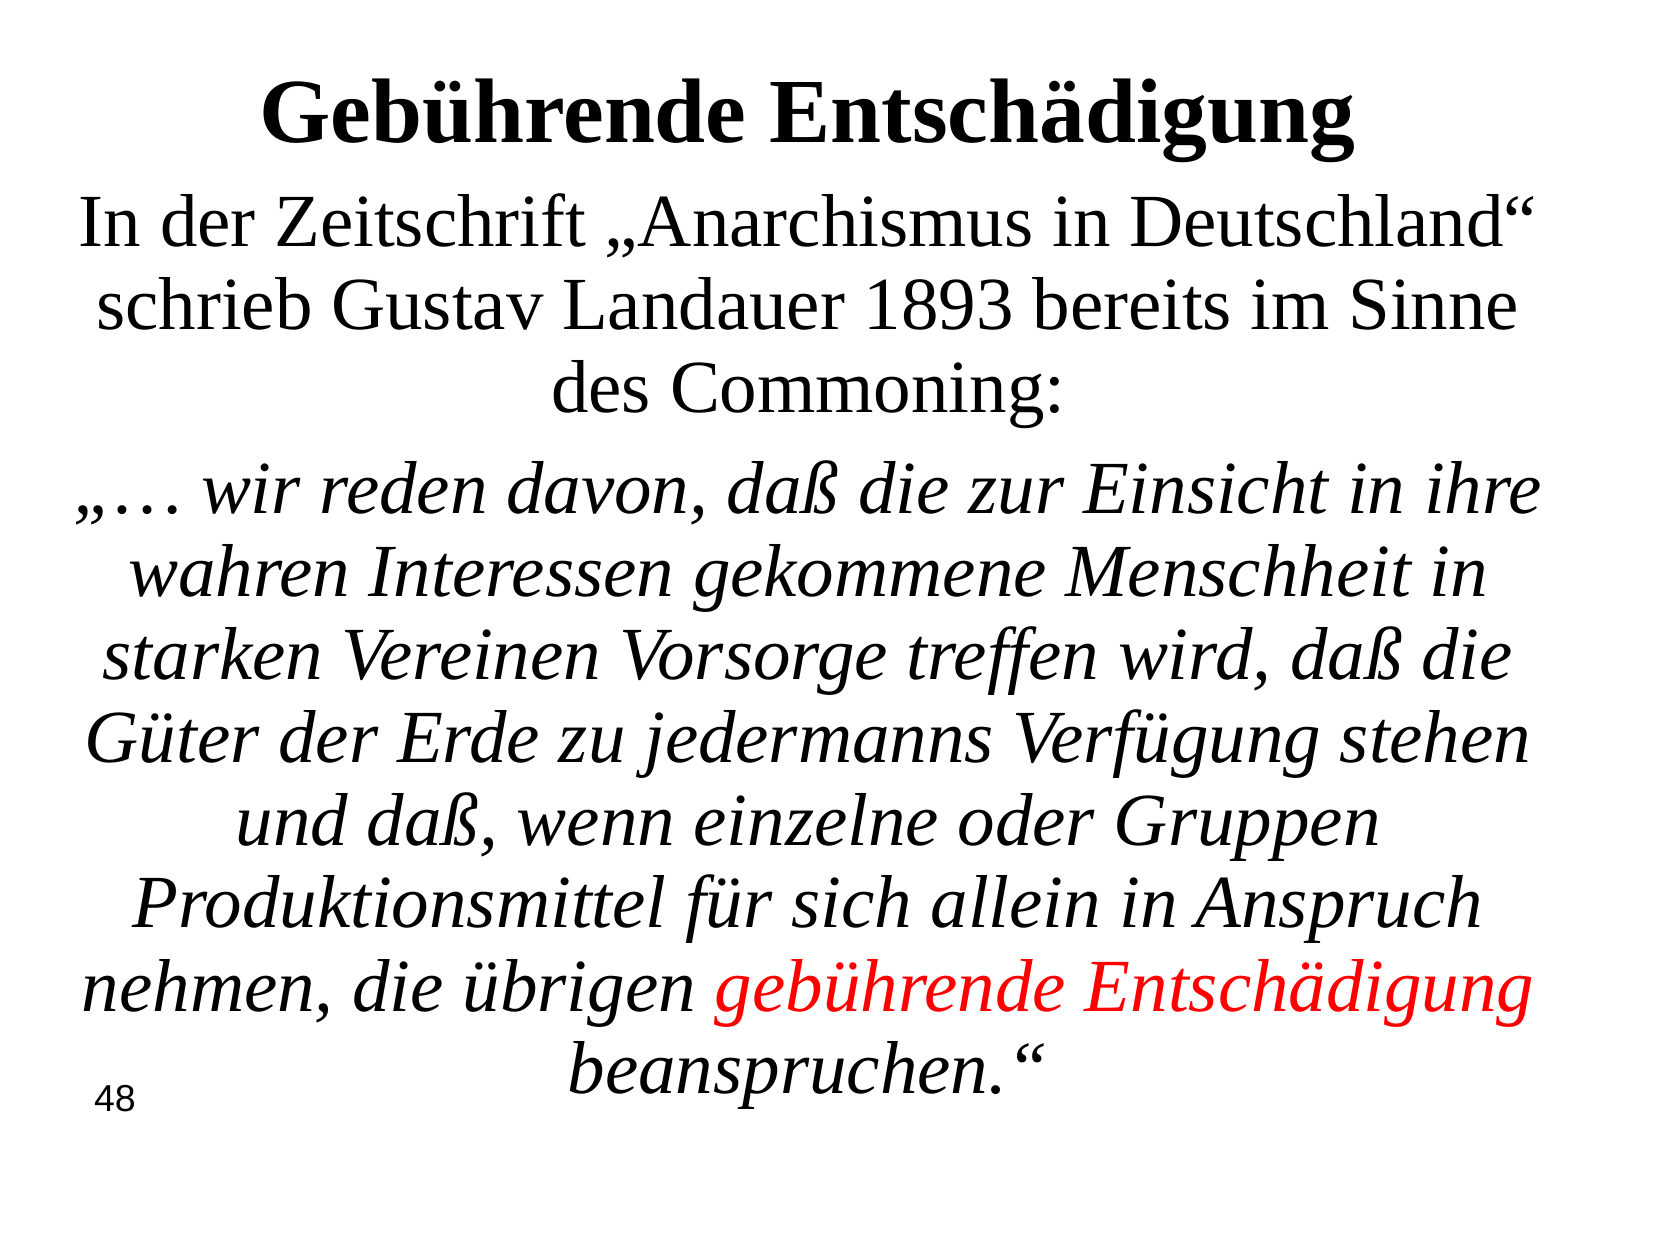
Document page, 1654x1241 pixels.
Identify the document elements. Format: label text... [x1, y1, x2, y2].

text_box Gebührende Entschädigung In der Zeitschrift „Anarchismus in Deutschland“ schrieb Gustav Landauer 1893 bereits im Sinne des Commoning: „… wir reden davon, daß die zur Einsicht in ihre wahren Interessen gekommene Menschheit in starken Vereinen Vorsorge treffen wird, daß die Güter der Erde zu jedermanns Verfügung stehen und daß, wenn einzelne oder Gruppen Produktionsmittel für sich allein in Anspruch nehmen, die übrigen gebührende Entschädigung beanspruchen.“ [59, 53, 1595, 1118]
text_box <Nummer> [79, 1069, 297, 1140]
